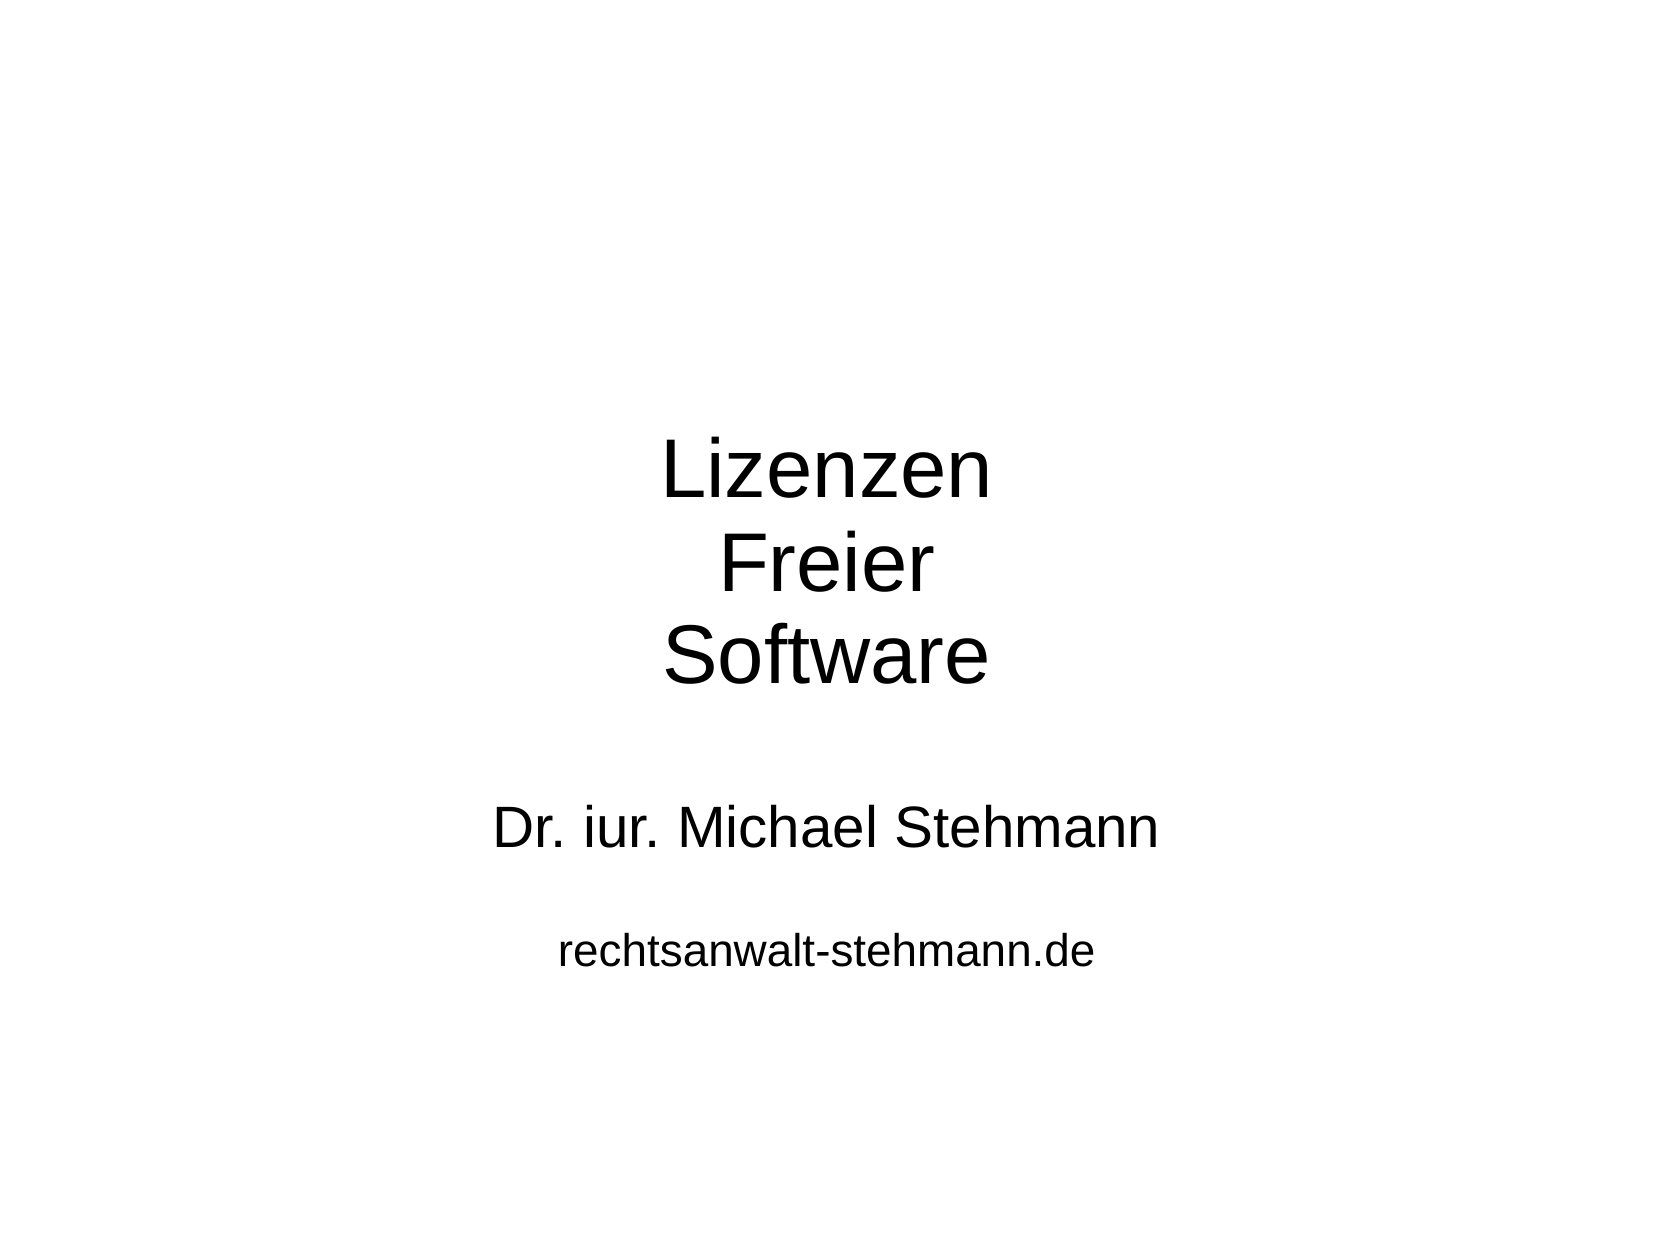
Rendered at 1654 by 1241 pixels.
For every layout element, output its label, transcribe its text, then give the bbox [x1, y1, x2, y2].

subtitle Lizenzen Freier Software Dr. iur. Michael Stehmann rechtsanwalt-stehmann.de [82, 297, 1571, 1102]
